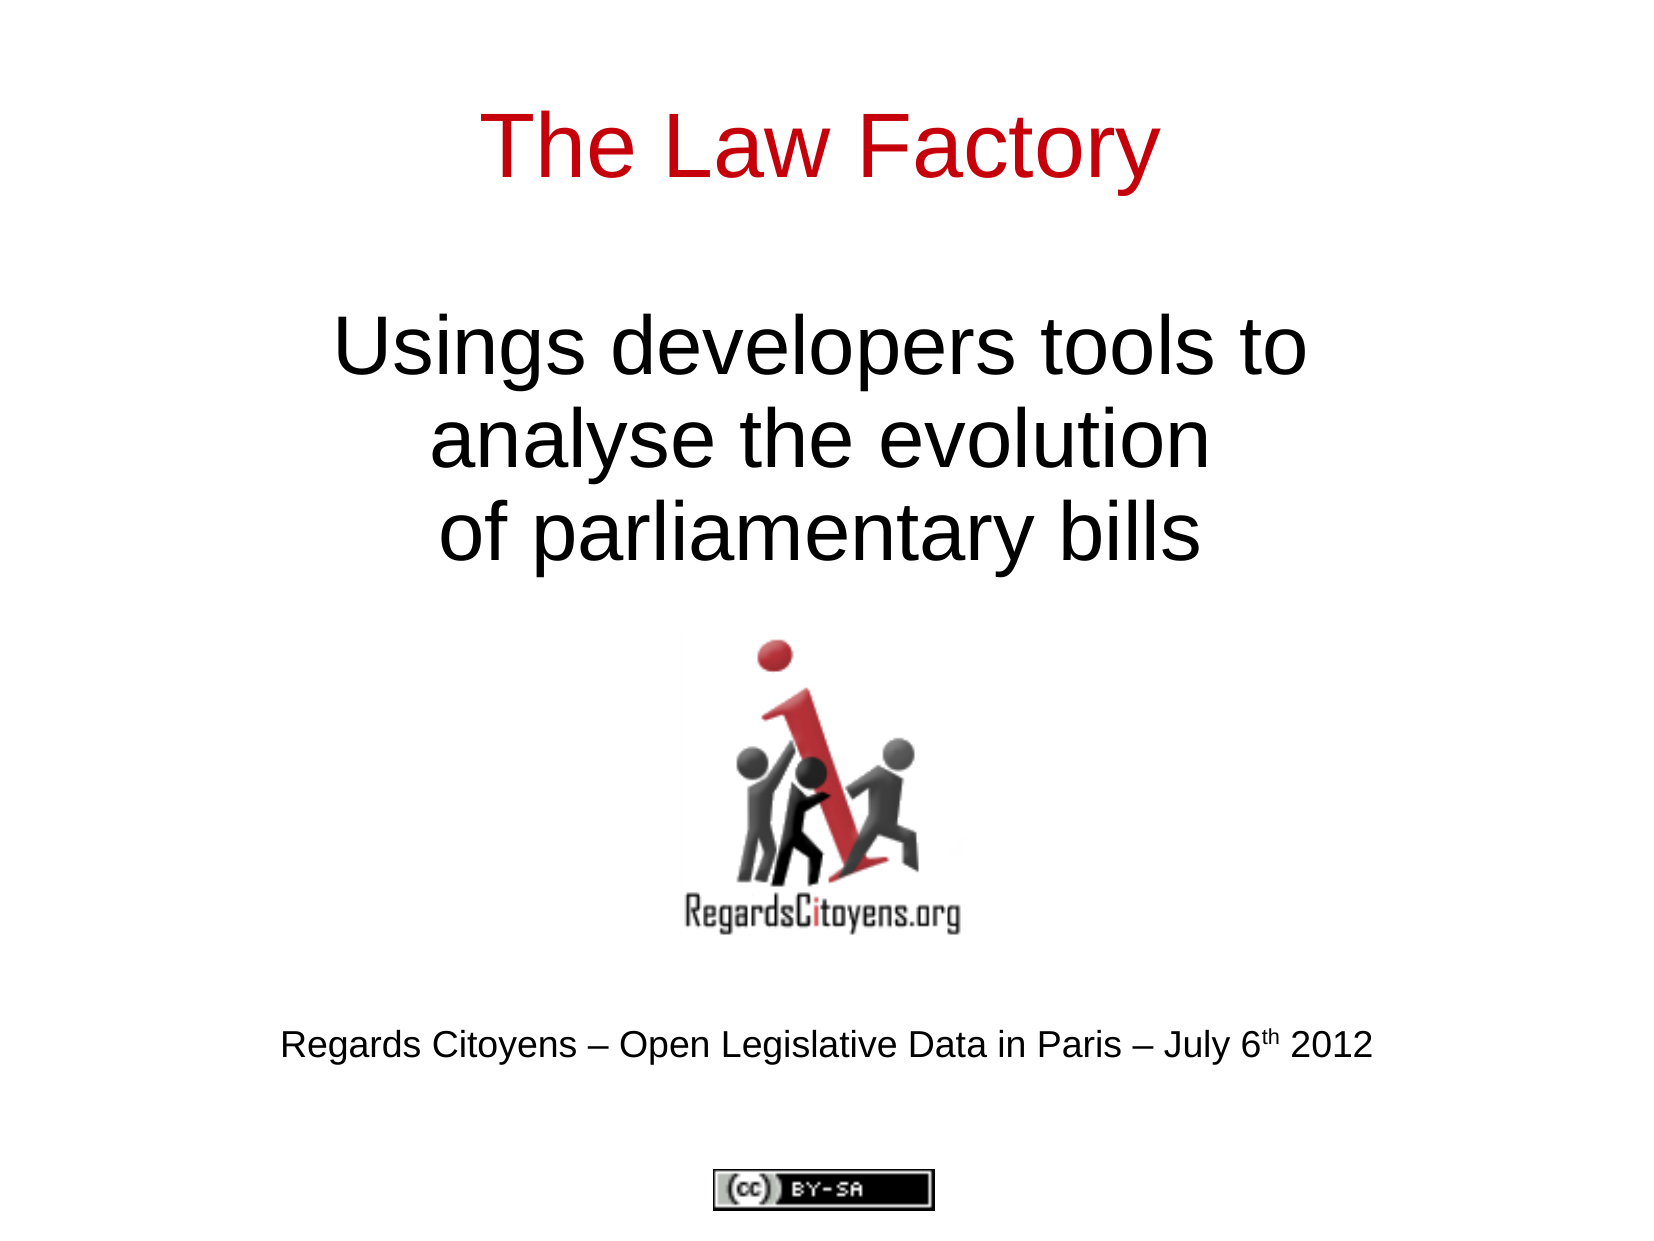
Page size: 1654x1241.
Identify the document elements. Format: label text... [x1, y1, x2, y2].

text_box Regards Citoyens – Open Legislative Data in Paris – July 6th 2012 [0, 1015, 1654, 1074]
title The Law Factory Usings developers tools to analyse the evolution of parliamentary bills [76, 94, 1565, 579]
picture [679, 626, 967, 939]
picture [713, 1169, 935, 1211]
